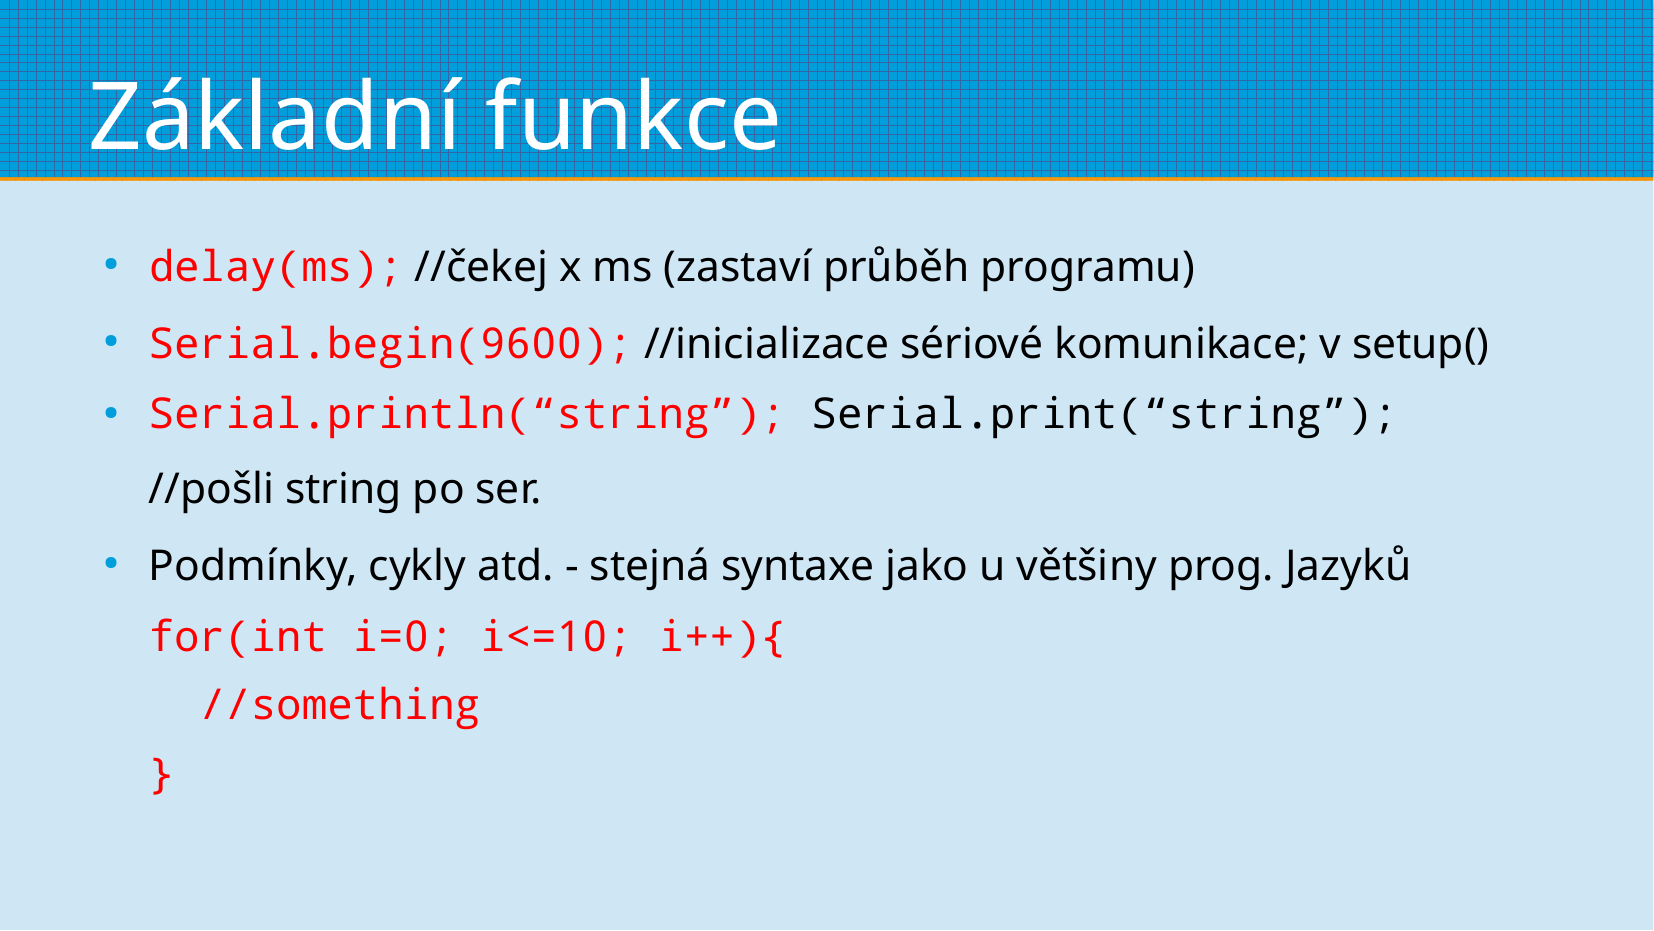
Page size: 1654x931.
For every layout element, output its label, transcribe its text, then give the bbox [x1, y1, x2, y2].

list delay(ms); //čekej x ms (zastaví průběh programu) Serial.begin(9600); //inicializace sériové komunikace; v setup() Serial.println(“string”); Serial.print(“string”); //pošli string po ser. Podmínky, cykly atd. - stejná syntaxe jako u většiny prog. Jazyků for(int i=0; i<=10; i++){ //something } [88, 236, 1565, 813]
title Základní funkce [88, 14, 1565, 178]
